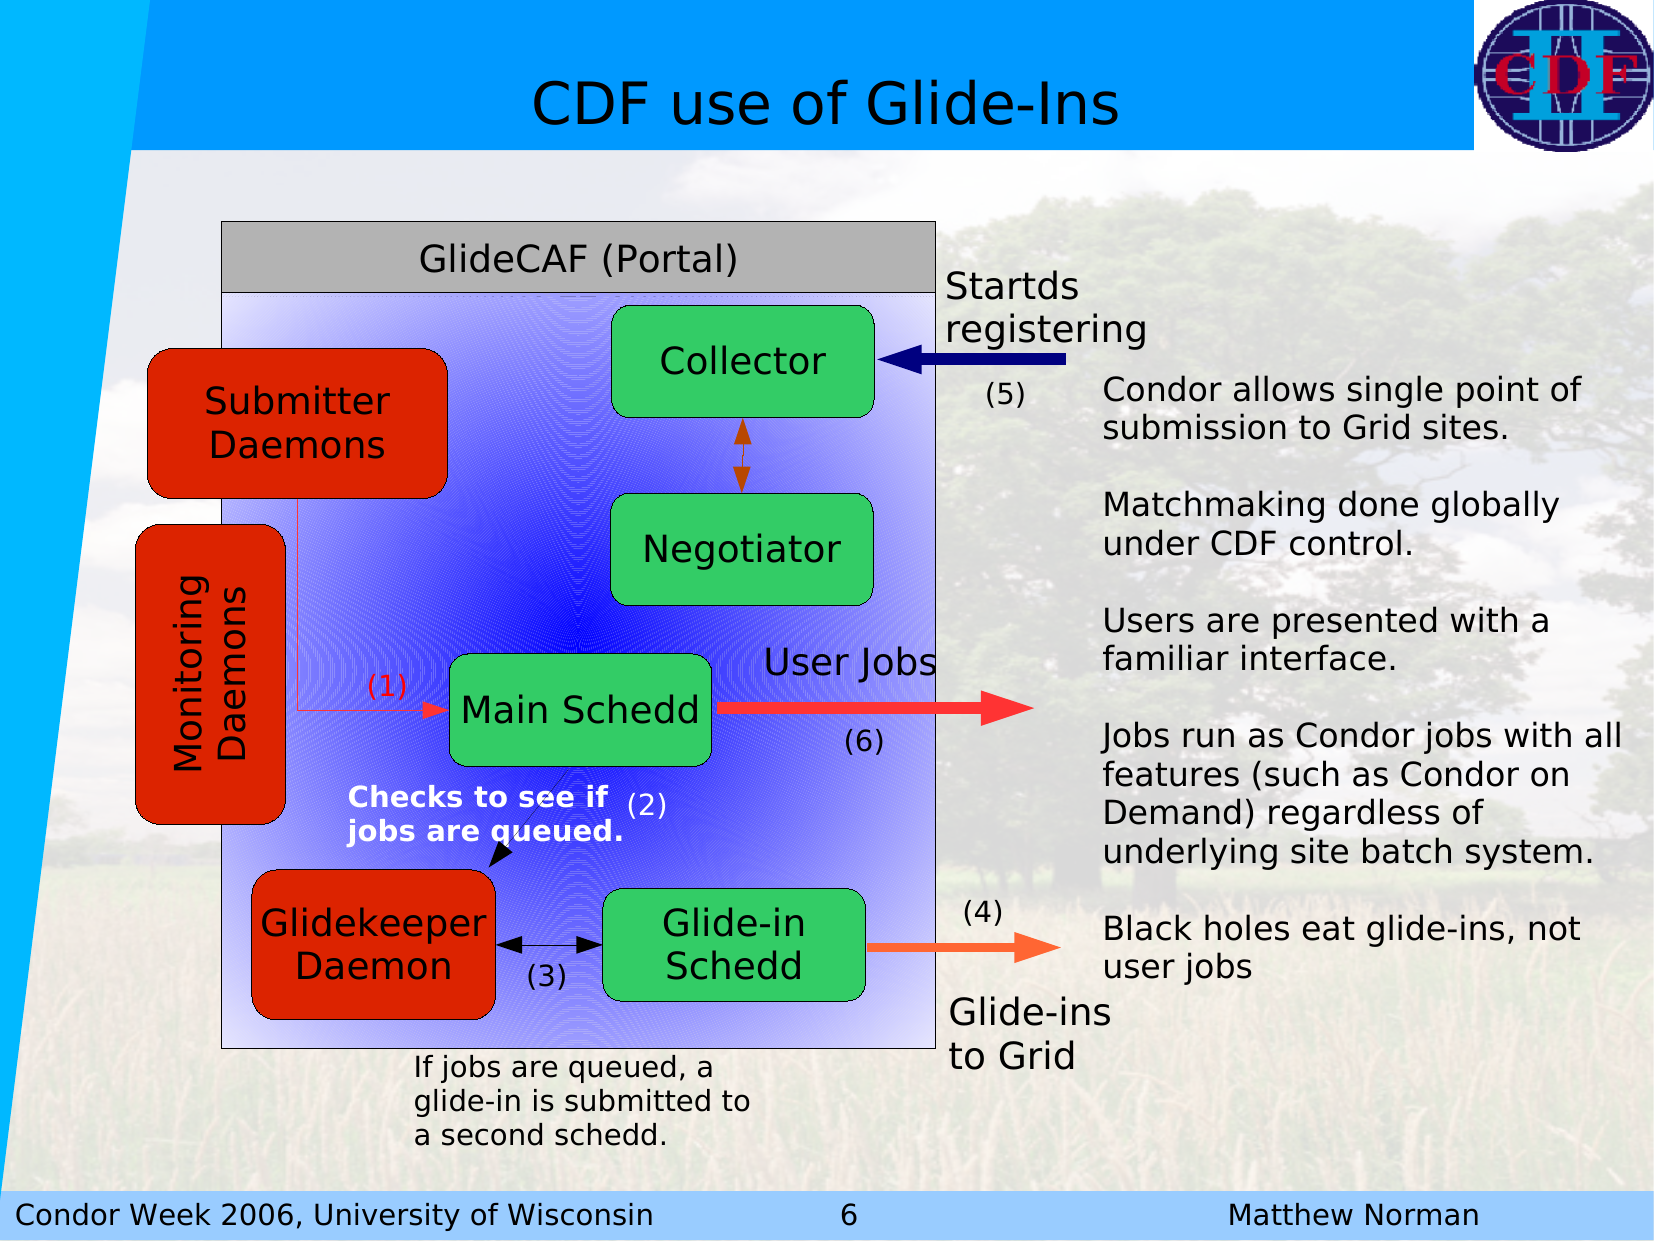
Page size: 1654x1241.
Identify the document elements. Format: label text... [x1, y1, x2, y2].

text_box (2) [611, 780, 683, 830]
text_box Checks to see if jobs are queued. [332, 772, 565, 857]
text_box Glide-in Schedd [602, 888, 866, 1002]
text_box Submitter Daemons [147, 348, 448, 499]
text_box [523, 946, 576, 951]
text_box (5) [970, 369, 1042, 419]
text_box (3) [511, 951, 583, 1001]
text_box (1) [351, 662, 423, 712]
picture [1474, 0, 1654, 152]
text_box Condor allows single point of submission to Grid sites. Matchmaking done globally under CDF control. Users are presented with a familiar interface. Jobs run as Condor jobs with all features (such as Condor on Demand) regardless of underlying site batch system. Black holes eat glide-ins, not user jobs [1087, 362, 1640, 994]
text_box Startds registering [929, 257, 1175, 359]
text_box Main Schedd [449, 653, 712, 767]
text_box (4) [947, 887, 1019, 938]
text_box Negotiator [610, 493, 874, 606]
text_box Collector [611, 305, 875, 418]
text_box Checks to see if jobs are queued. [507, 772, 667, 857]
text_box (6) [828, 716, 900, 766]
text_box User Jobs [748, 633, 1019, 692]
text_box [221, 292, 936, 1049]
text_box CDF use of Glide-Ins [283, 62, 1370, 146]
text_box If jobs are queued, a glide-in is submitted to a second schedd. [398, 1042, 785, 1160]
text_box Glide-ins to Grid [933, 983, 1156, 1086]
text_box Glidekeeper Daemon [251, 869, 496, 1020]
text_box Monitoring Daemons [135, 524, 286, 825]
text_box GlideCAF (Portal) [221, 221, 936, 292]
